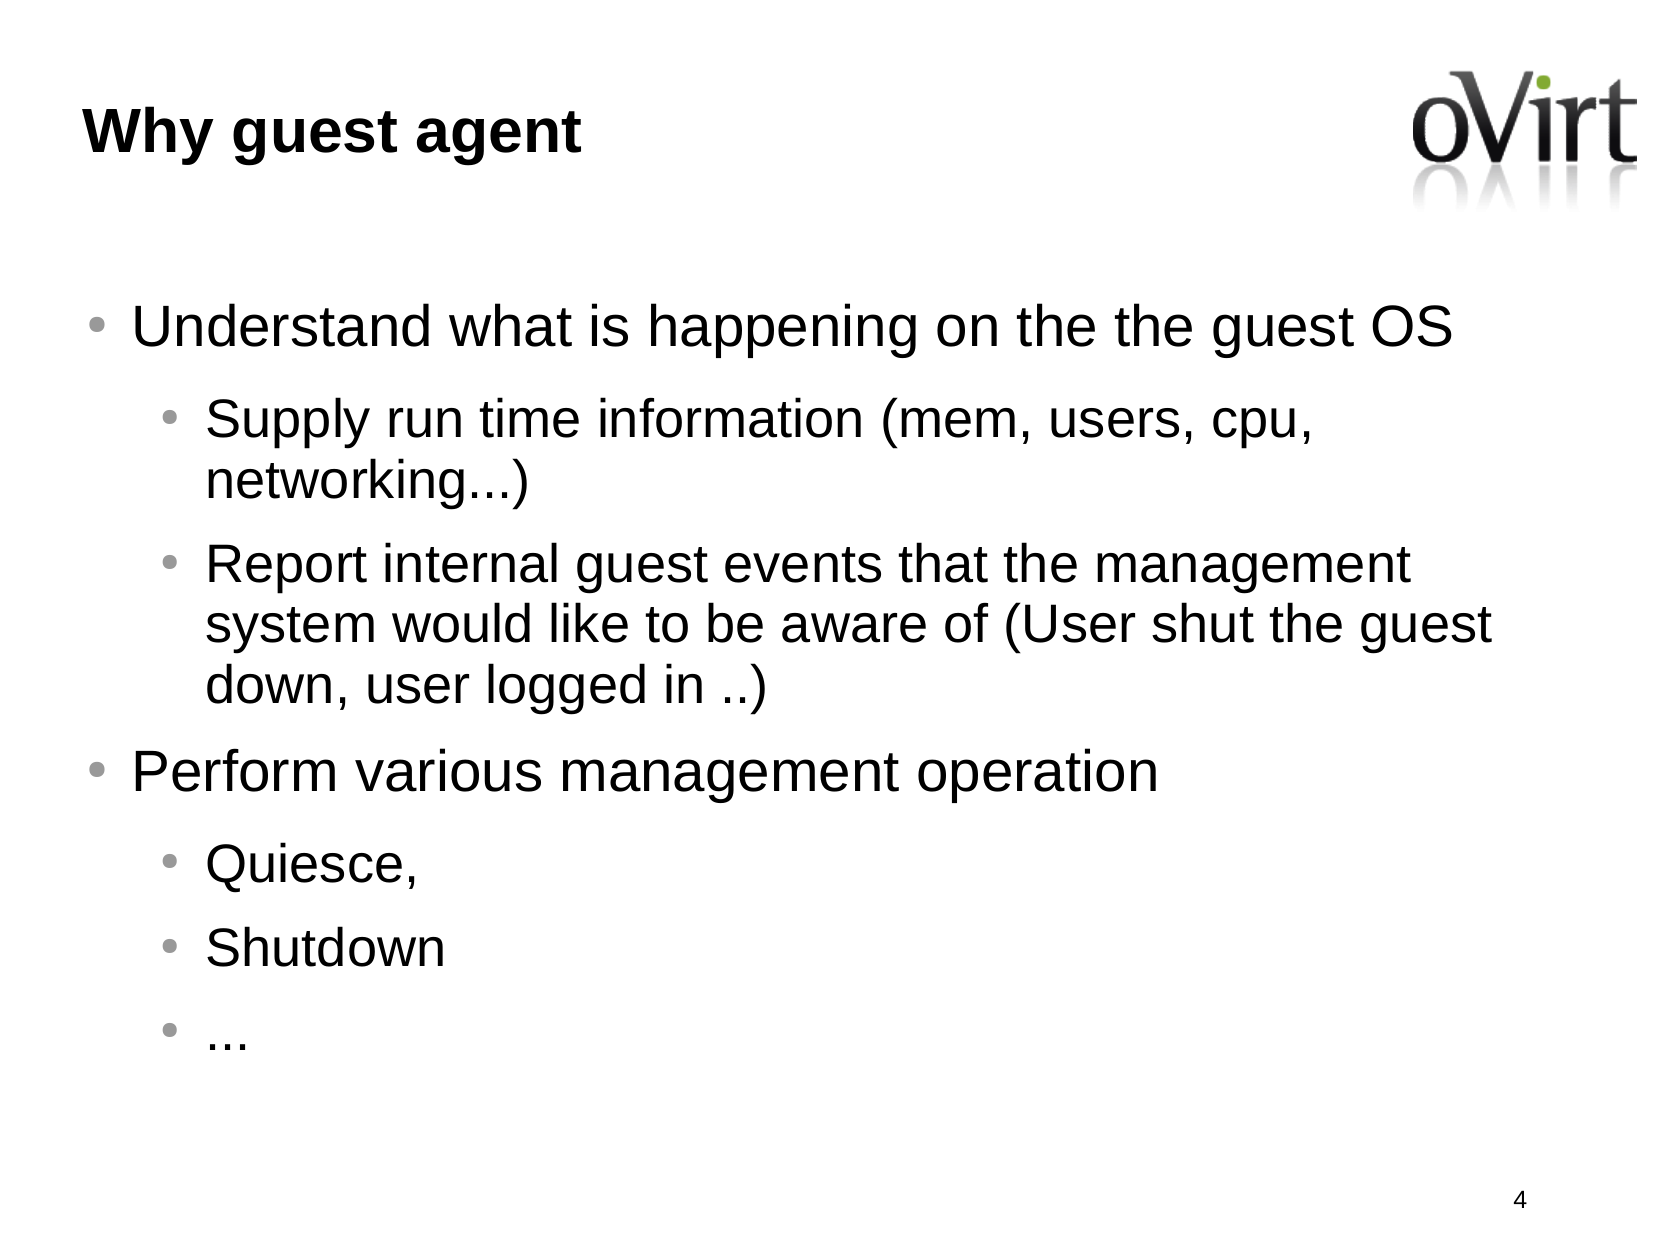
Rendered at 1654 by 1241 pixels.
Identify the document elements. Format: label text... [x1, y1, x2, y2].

picture [1413, 63, 1637, 212]
title Why guest agent [82, 37, 1303, 226]
list Understand what is happening on the the guest OS Supply run time information (mem, users, cpu, networking...) Report internal guest events that the management system would like to be aware of (User shut the guest down, user logged in ..) Perform various management operation Quiesce, Shutdown ... [71, 294, 1560, 1088]
